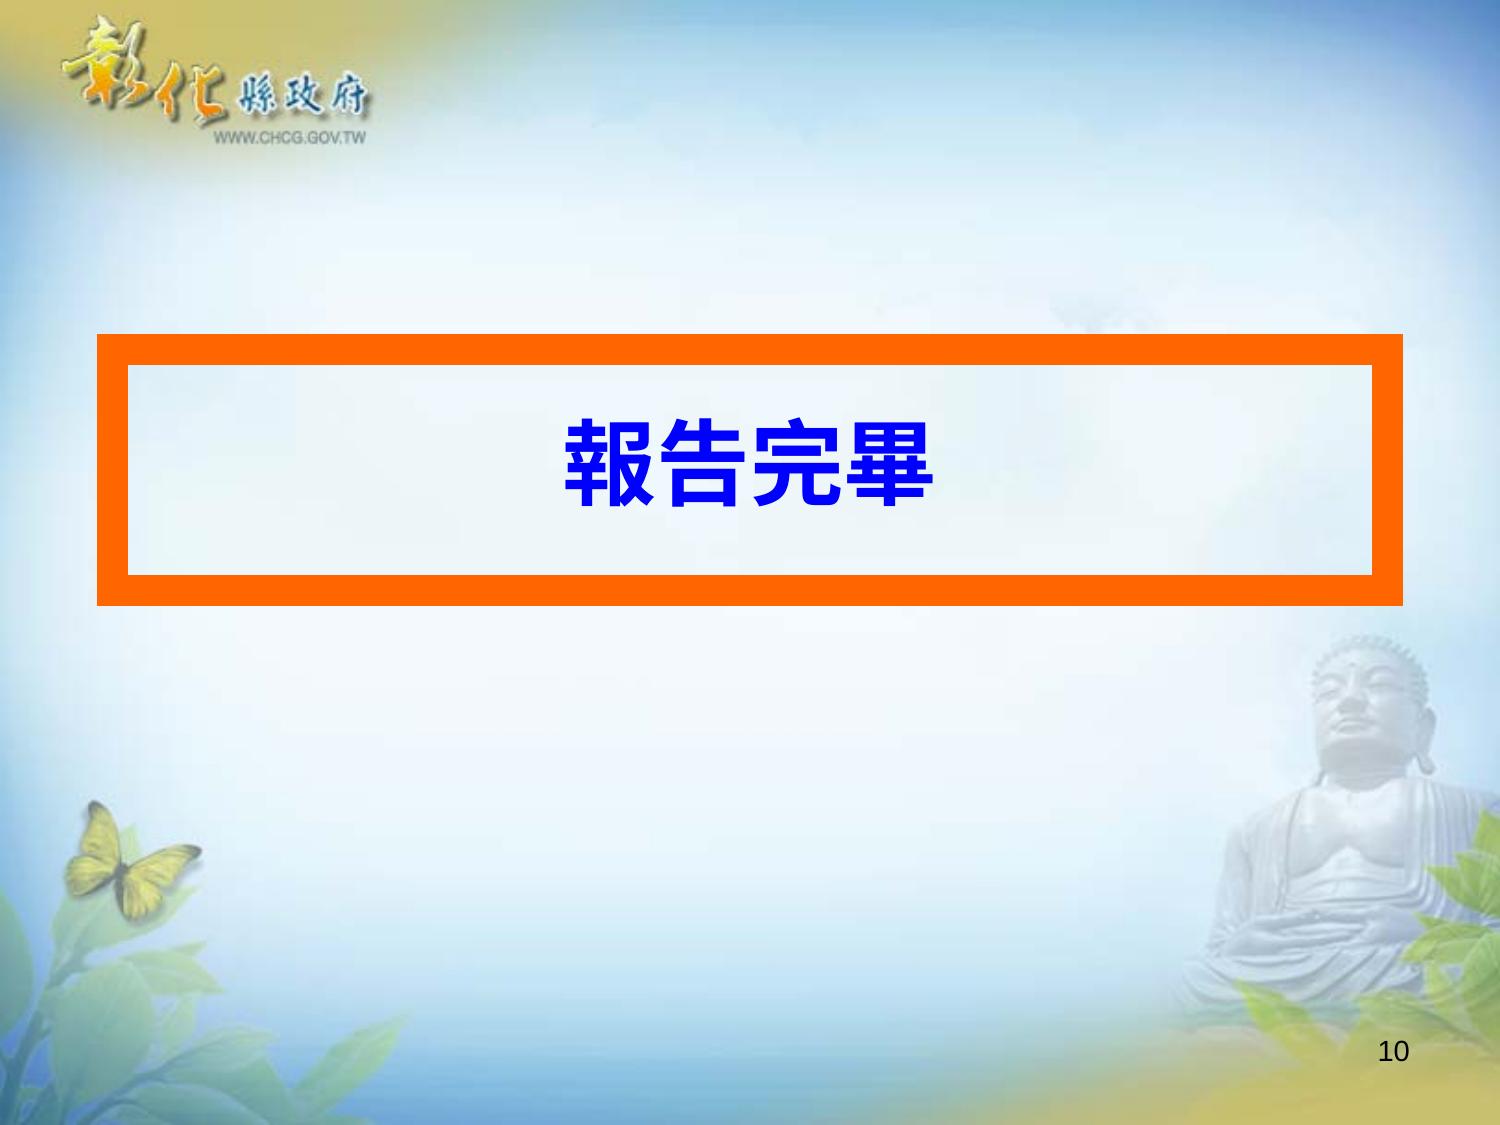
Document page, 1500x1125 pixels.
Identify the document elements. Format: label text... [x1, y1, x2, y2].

text_box 報告完畢 [112, 349, 1388, 591]
picture [0, 0, 1500, 1125]
text_box <編號> [1074, 1024, 1426, 1103]
